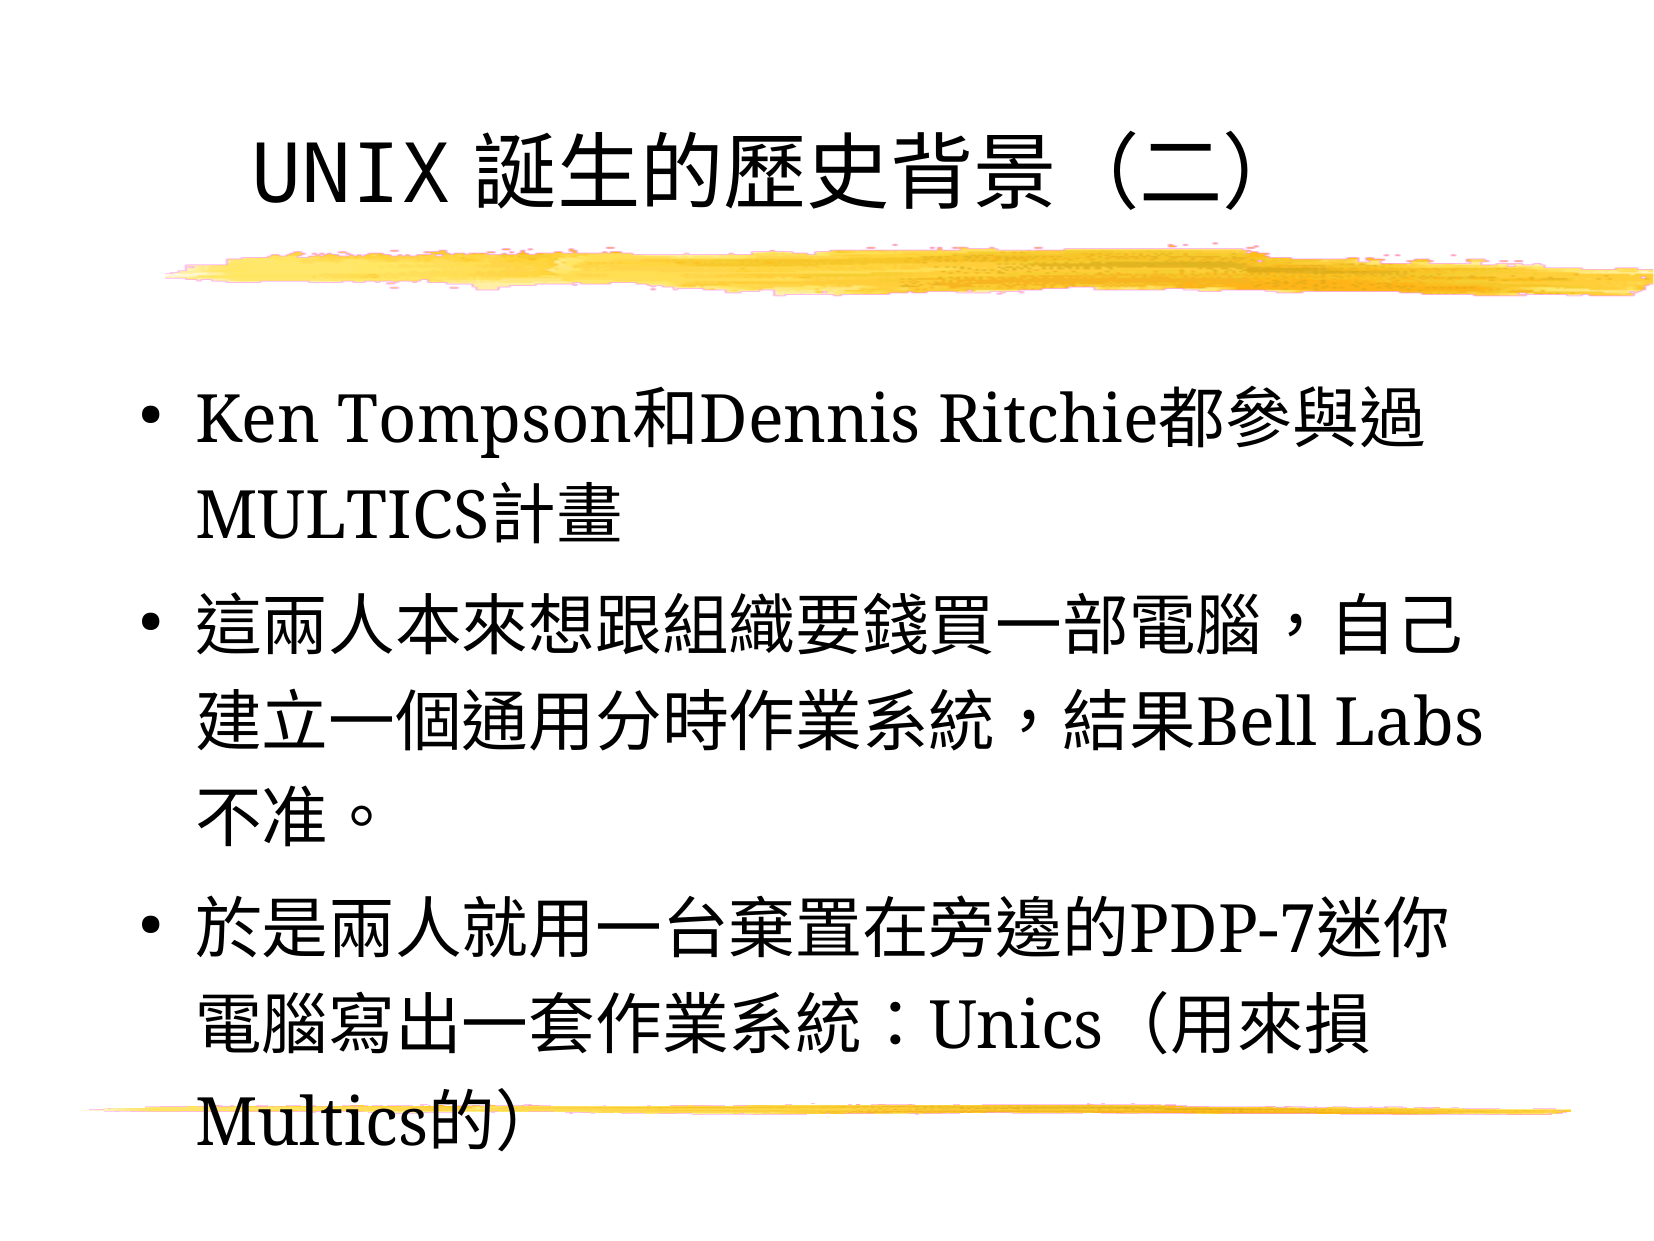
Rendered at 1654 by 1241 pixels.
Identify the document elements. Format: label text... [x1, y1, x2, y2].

picture [165, 237, 1654, 308]
title UNIX誕生的歷史背景（二） [76, 12, 1482, 235]
picture [82, 1102, 124, 1117]
picture [1530, 1102, 1571, 1117]
list Ken Tompson和Dennis Ritchie都參與過MULTICS計畫 這兩人本來想跟組織要錢買一部電腦，自己建立一個通用分時作業系統，結果Bell Labs不准。 於是兩人就用一台棄置在旁邊的PDP-7迷你電腦寫出一套作業系統：Unics（用來損Multics的） [124, 358, 1530, 1118]
